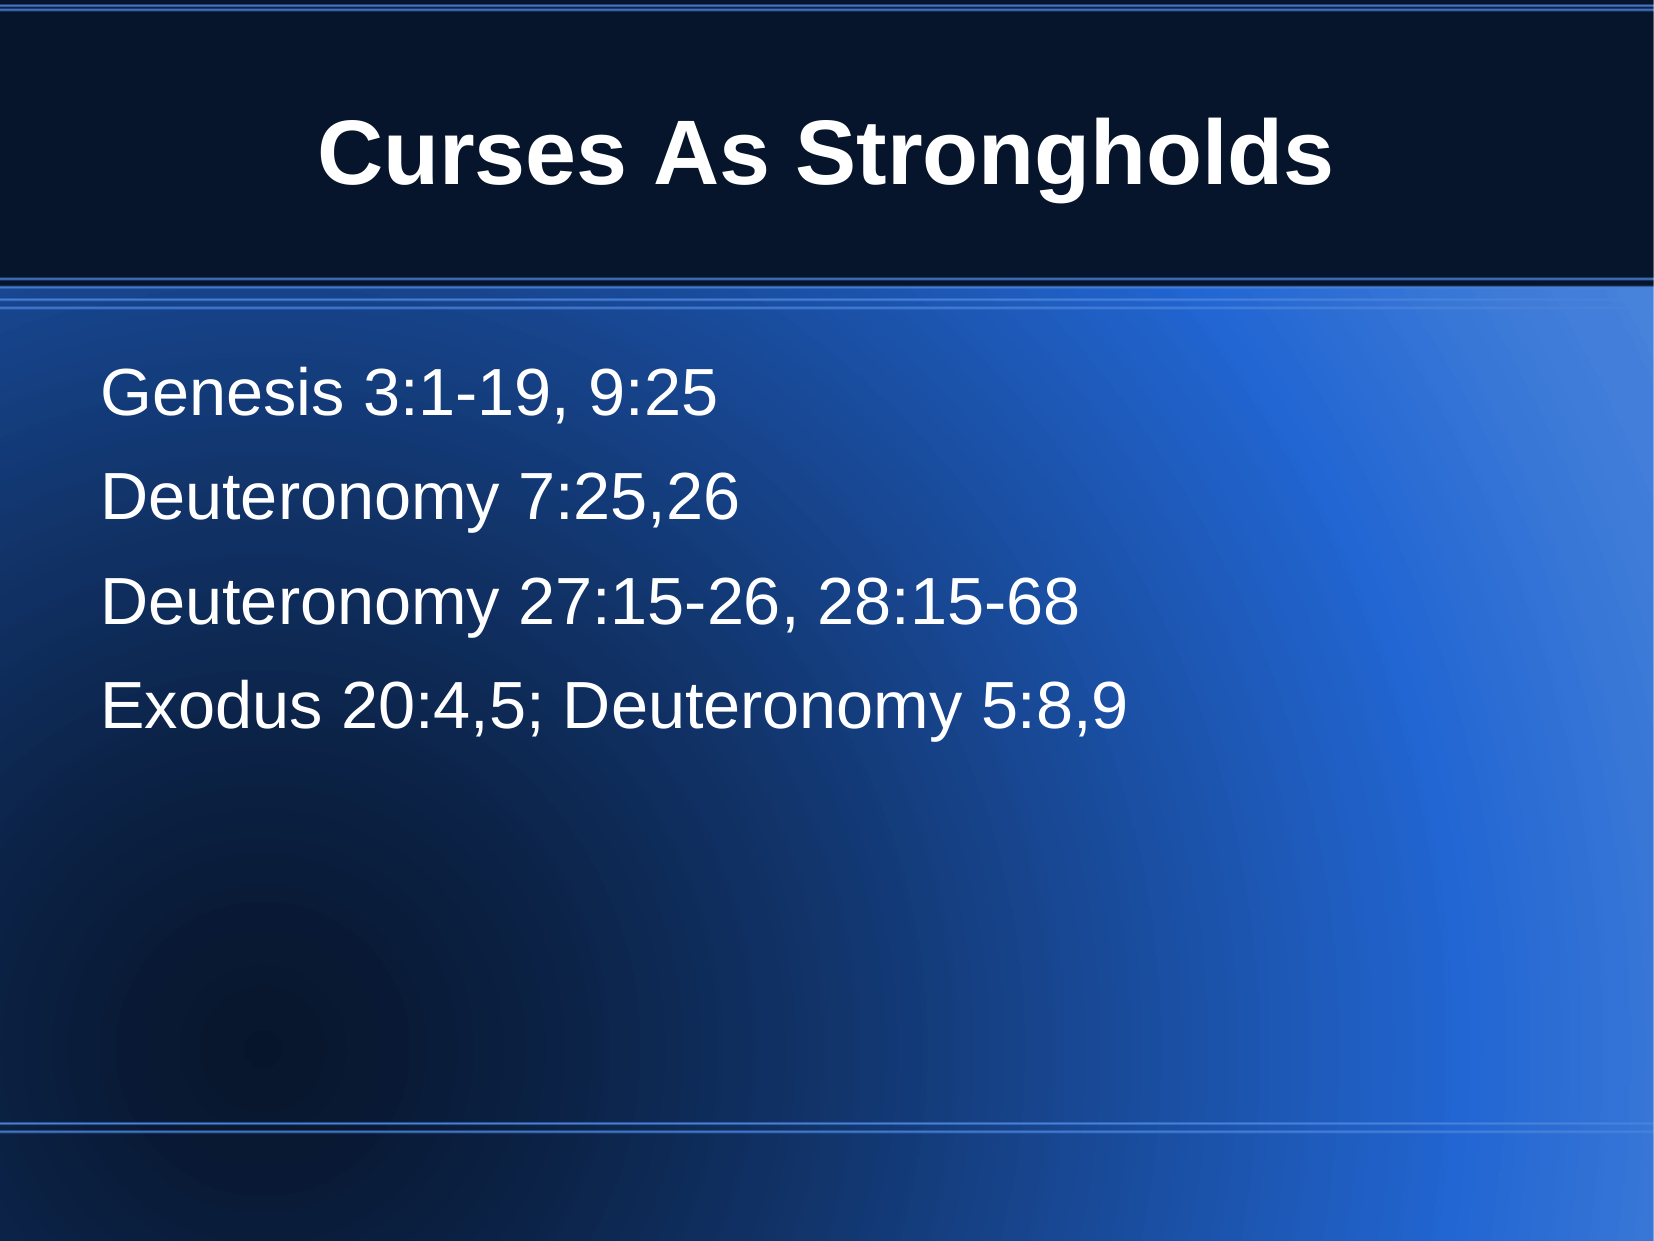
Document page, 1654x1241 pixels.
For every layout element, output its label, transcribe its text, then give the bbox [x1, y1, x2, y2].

list Genesis 3:1-19, 9:25 Deuteronomy 7:25,26 Deuteronomy 27:15-26, 28:15-68 Exodus 20:4,5; Deuteronomy 5:8,9 [82, 355, 1571, 1043]
title Curses As Strongholds [82, 56, 1571, 250]
picture [0, 0, 1654, 1241]
